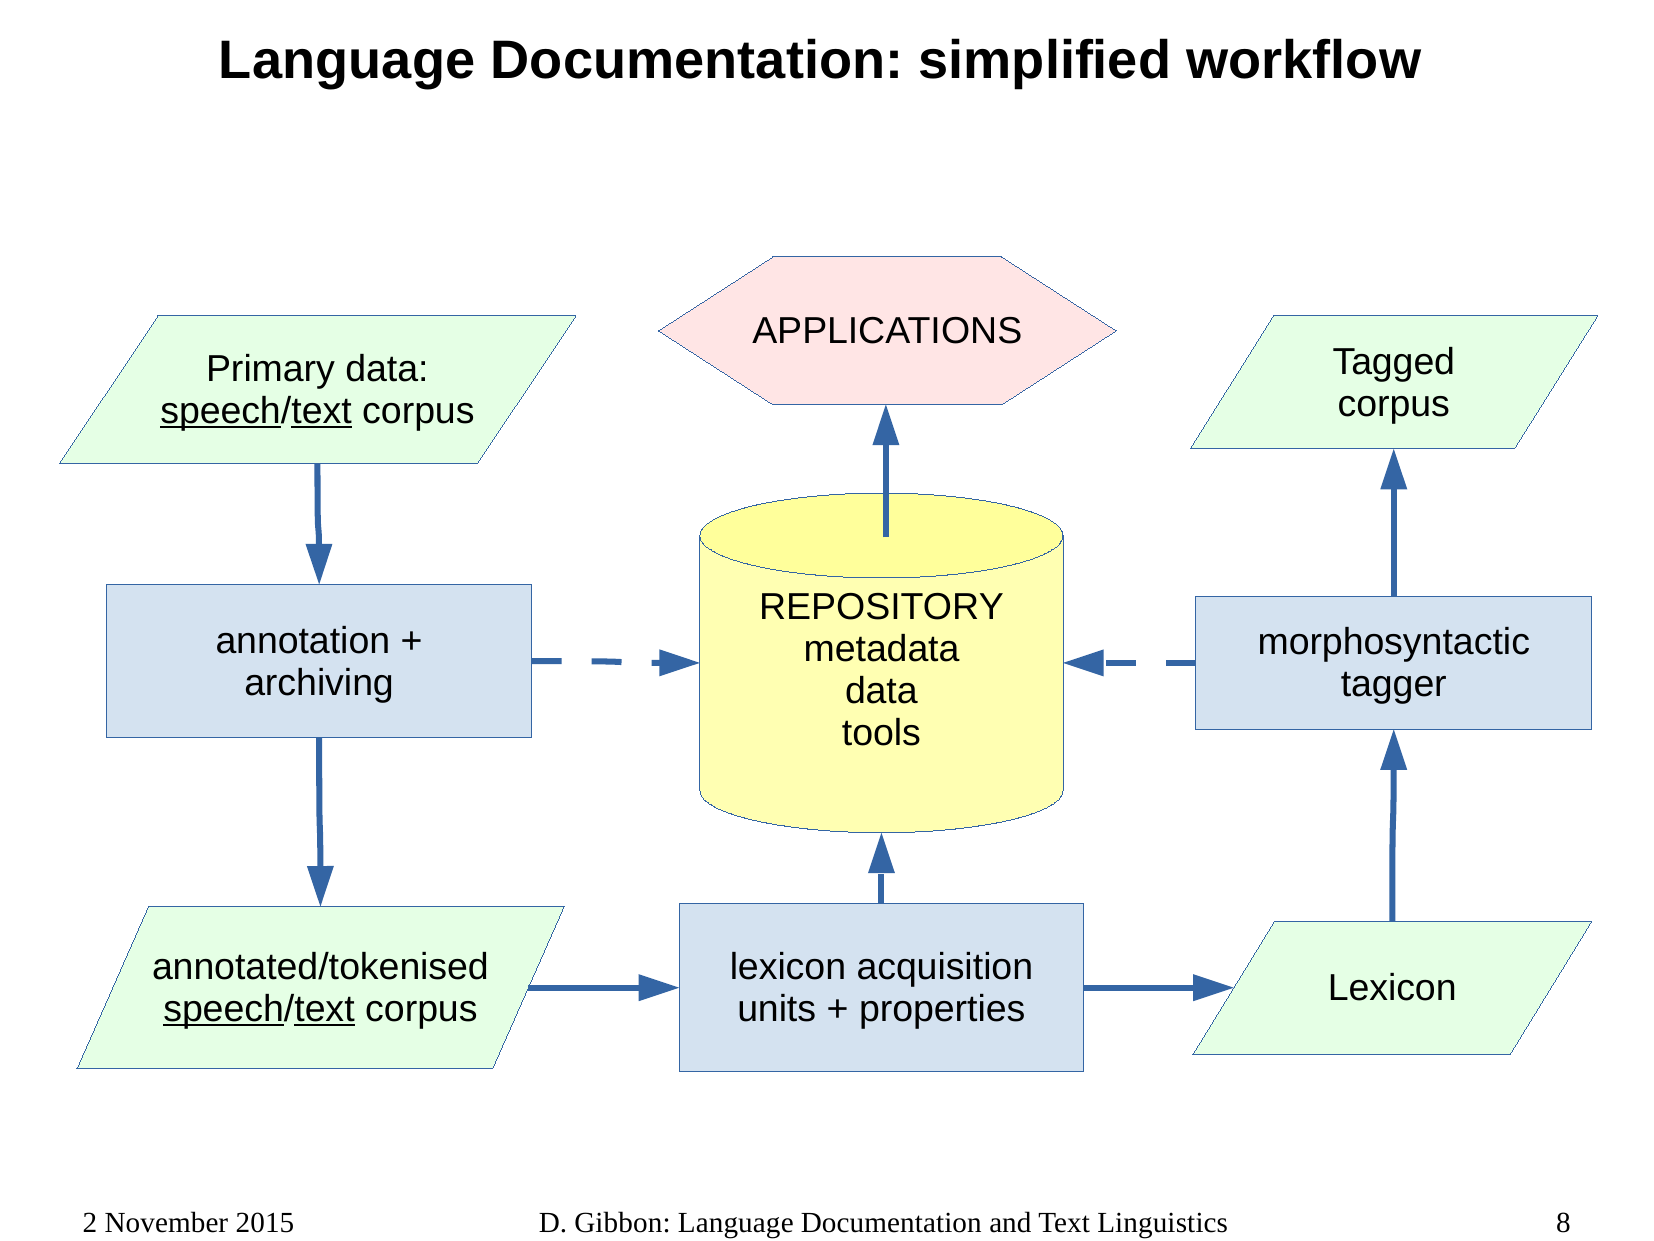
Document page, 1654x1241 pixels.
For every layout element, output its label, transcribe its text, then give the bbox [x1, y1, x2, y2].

text_box Lexicon [1192, 921, 1592, 1055]
text_box APPLICATIONS [658, 256, 1117, 405]
text_box Primary data: speech/text corpus [59, 315, 576, 464]
text_box annotation + archiving [106, 584, 532, 738]
title Language Documentation: simplified workflow [11, 13, 1630, 107]
text_box REPOSITORY metadata data tools [699, 536, 1064, 833]
text_box annotated/tokenised speech/text corpus [76, 906, 565, 1069]
text_box Tagged corpus [1190, 315, 1598, 449]
text_box lexicon acquisition units + properties [679, 903, 1084, 1072]
text_box morphosyntactic tagger [1195, 596, 1592, 730]
